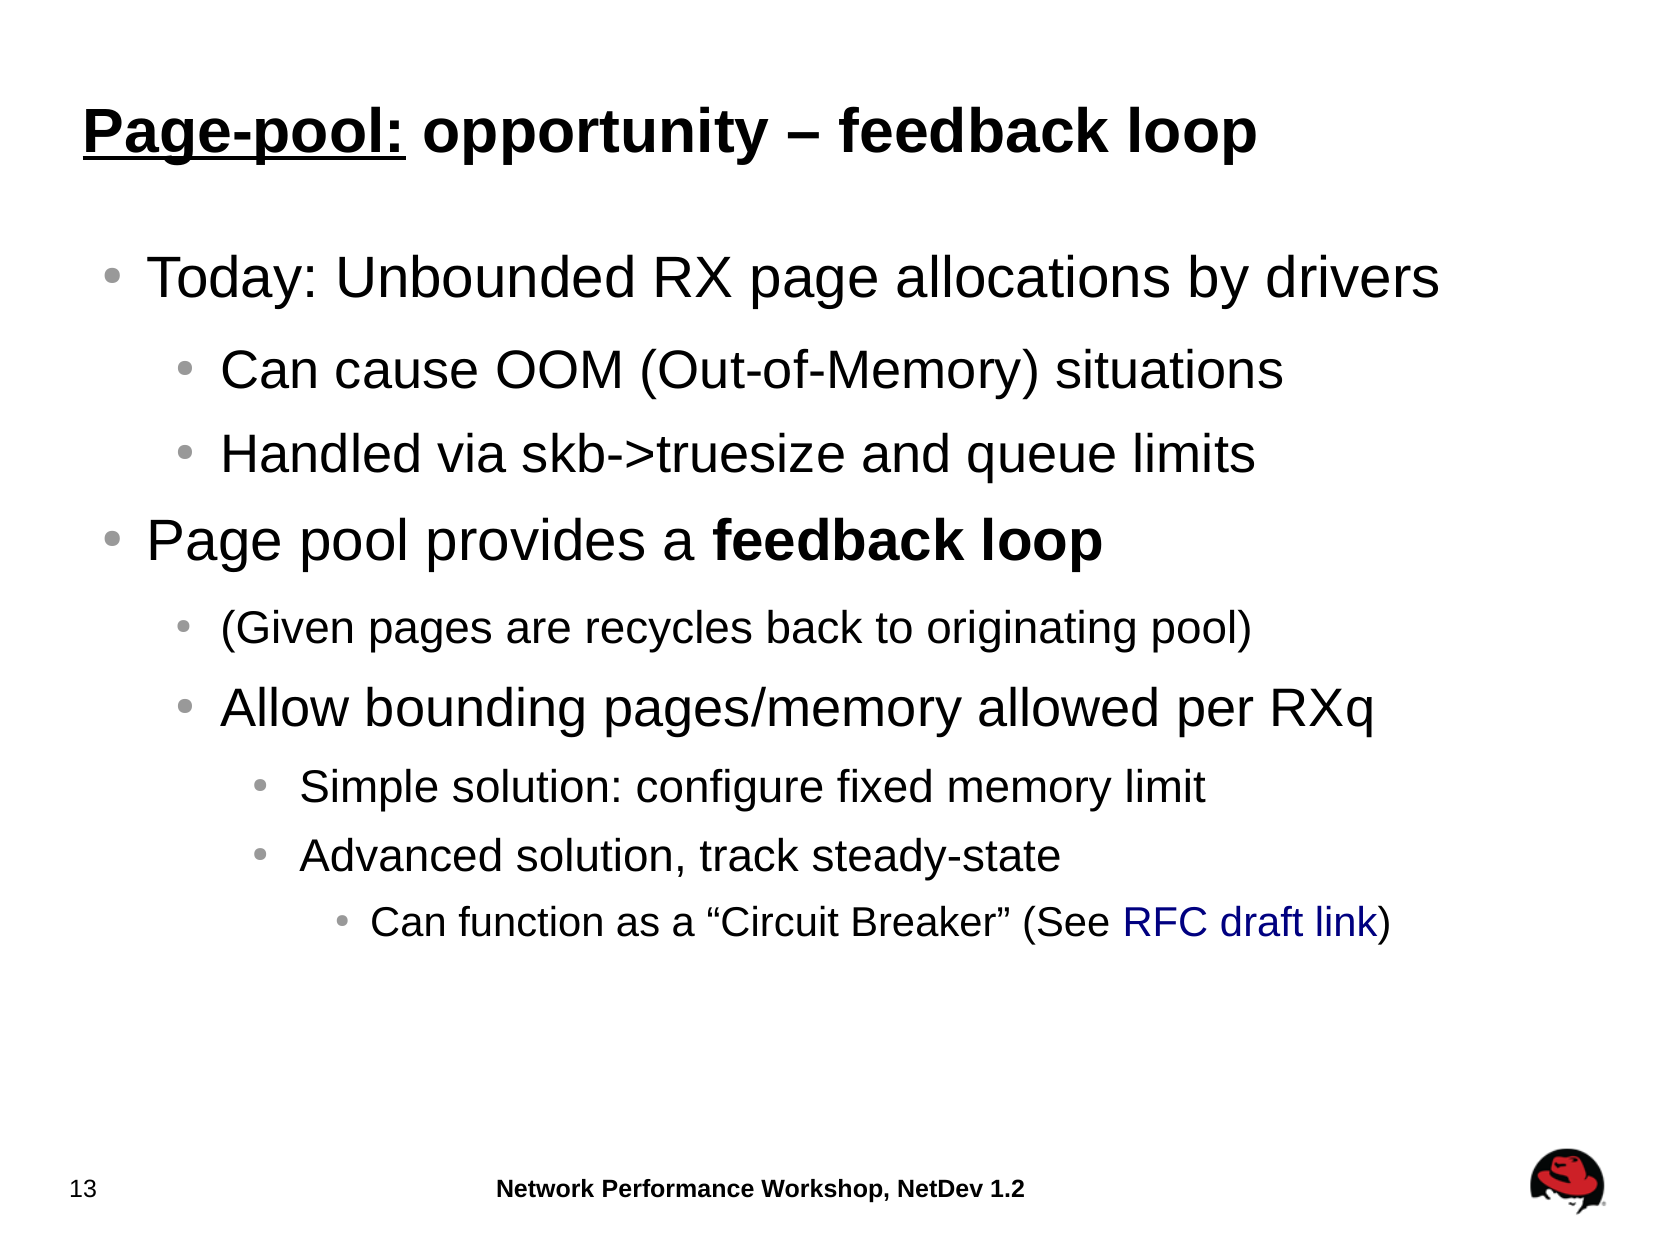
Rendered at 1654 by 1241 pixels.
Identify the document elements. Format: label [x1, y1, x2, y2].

picture [1529, 1146, 1612, 1224]
text_box [86, 244, 1575, 1039]
text_box [82, 37, 1571, 226]
